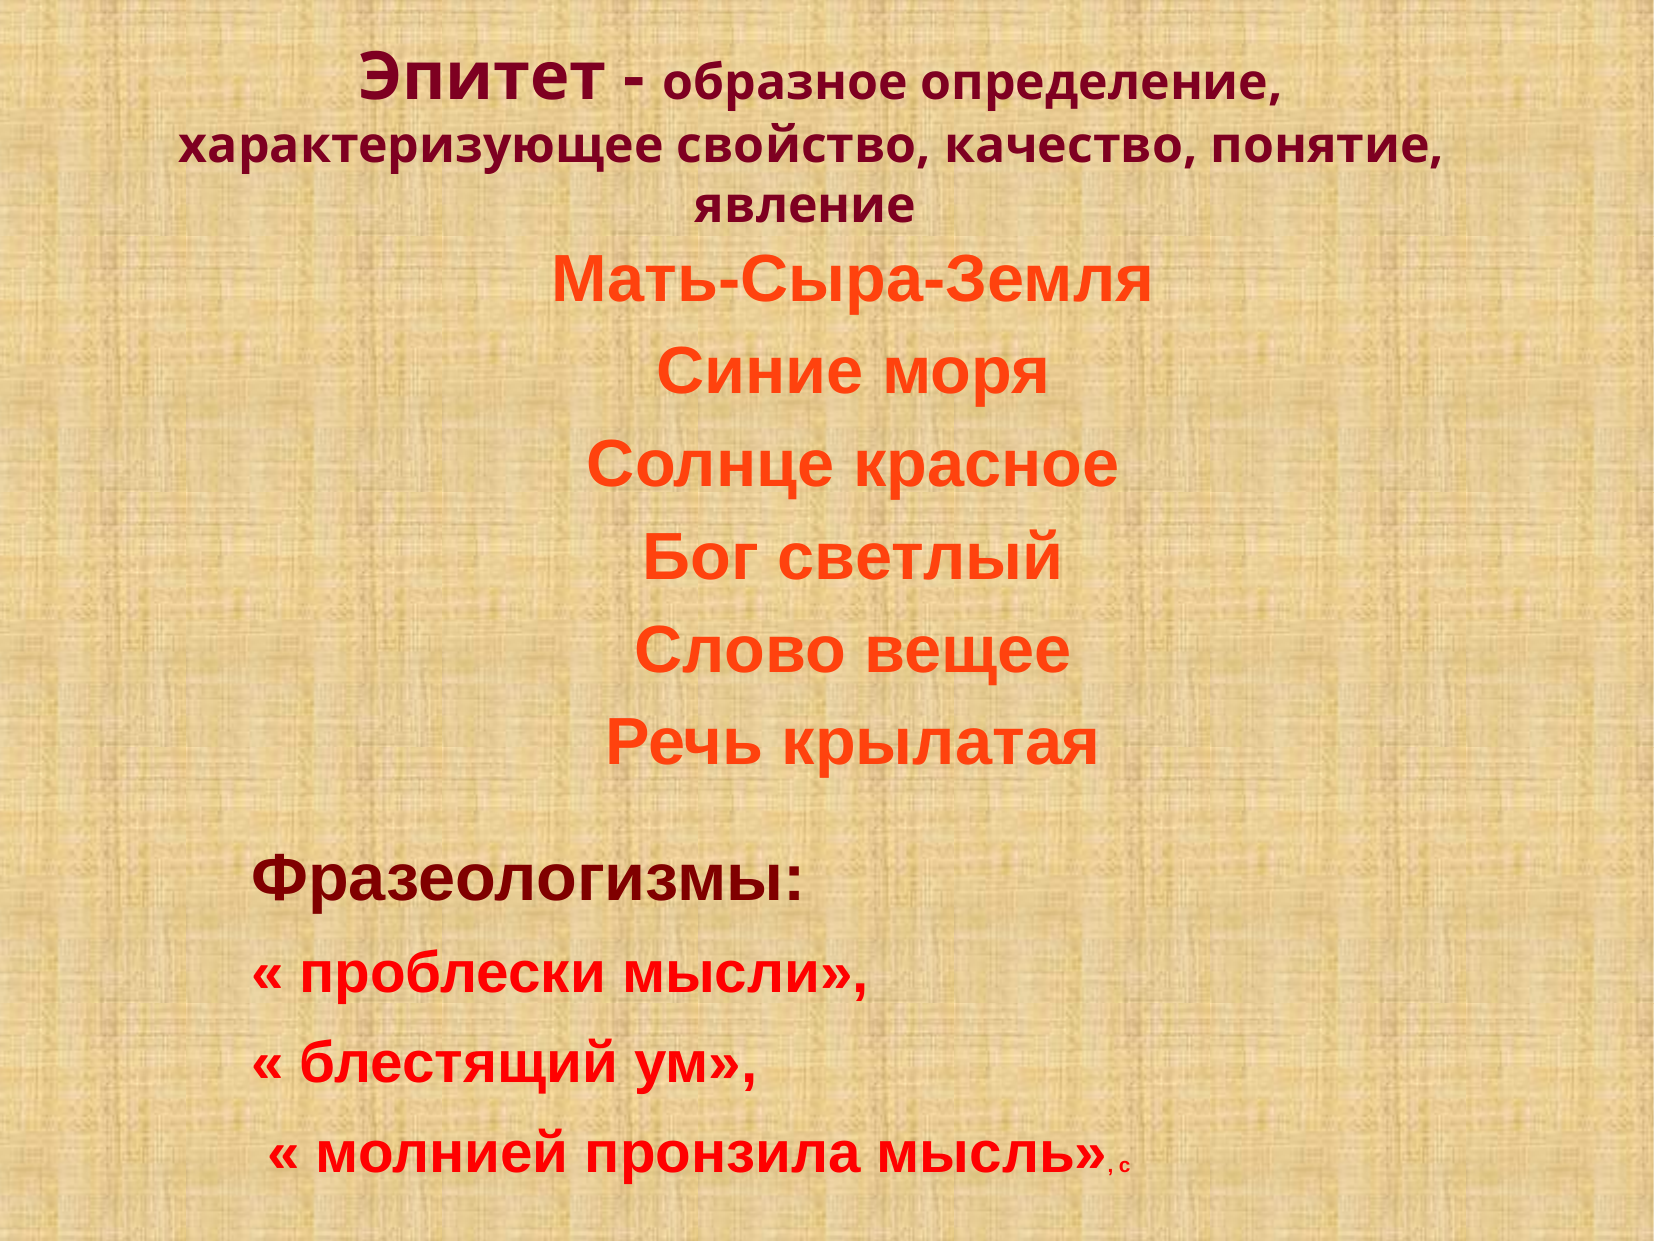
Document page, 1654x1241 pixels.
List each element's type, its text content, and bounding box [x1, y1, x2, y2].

text_box Эпитет - образное определение, характеризующее свойство, качество, понятие, явление [88, 29, 1536, 237]
picture [0, 0, 1654, 1241]
text_box Мать-Сыра-Земля Синие моря Солнце красное Бог светлый Слово вещее Речь крылатая [349, 236, 1358, 827]
text_box Фразеологизмы: « проблески мысли», « блестящий ум», « молнией пронзила мысль», с [236, 832, 1506, 1197]
